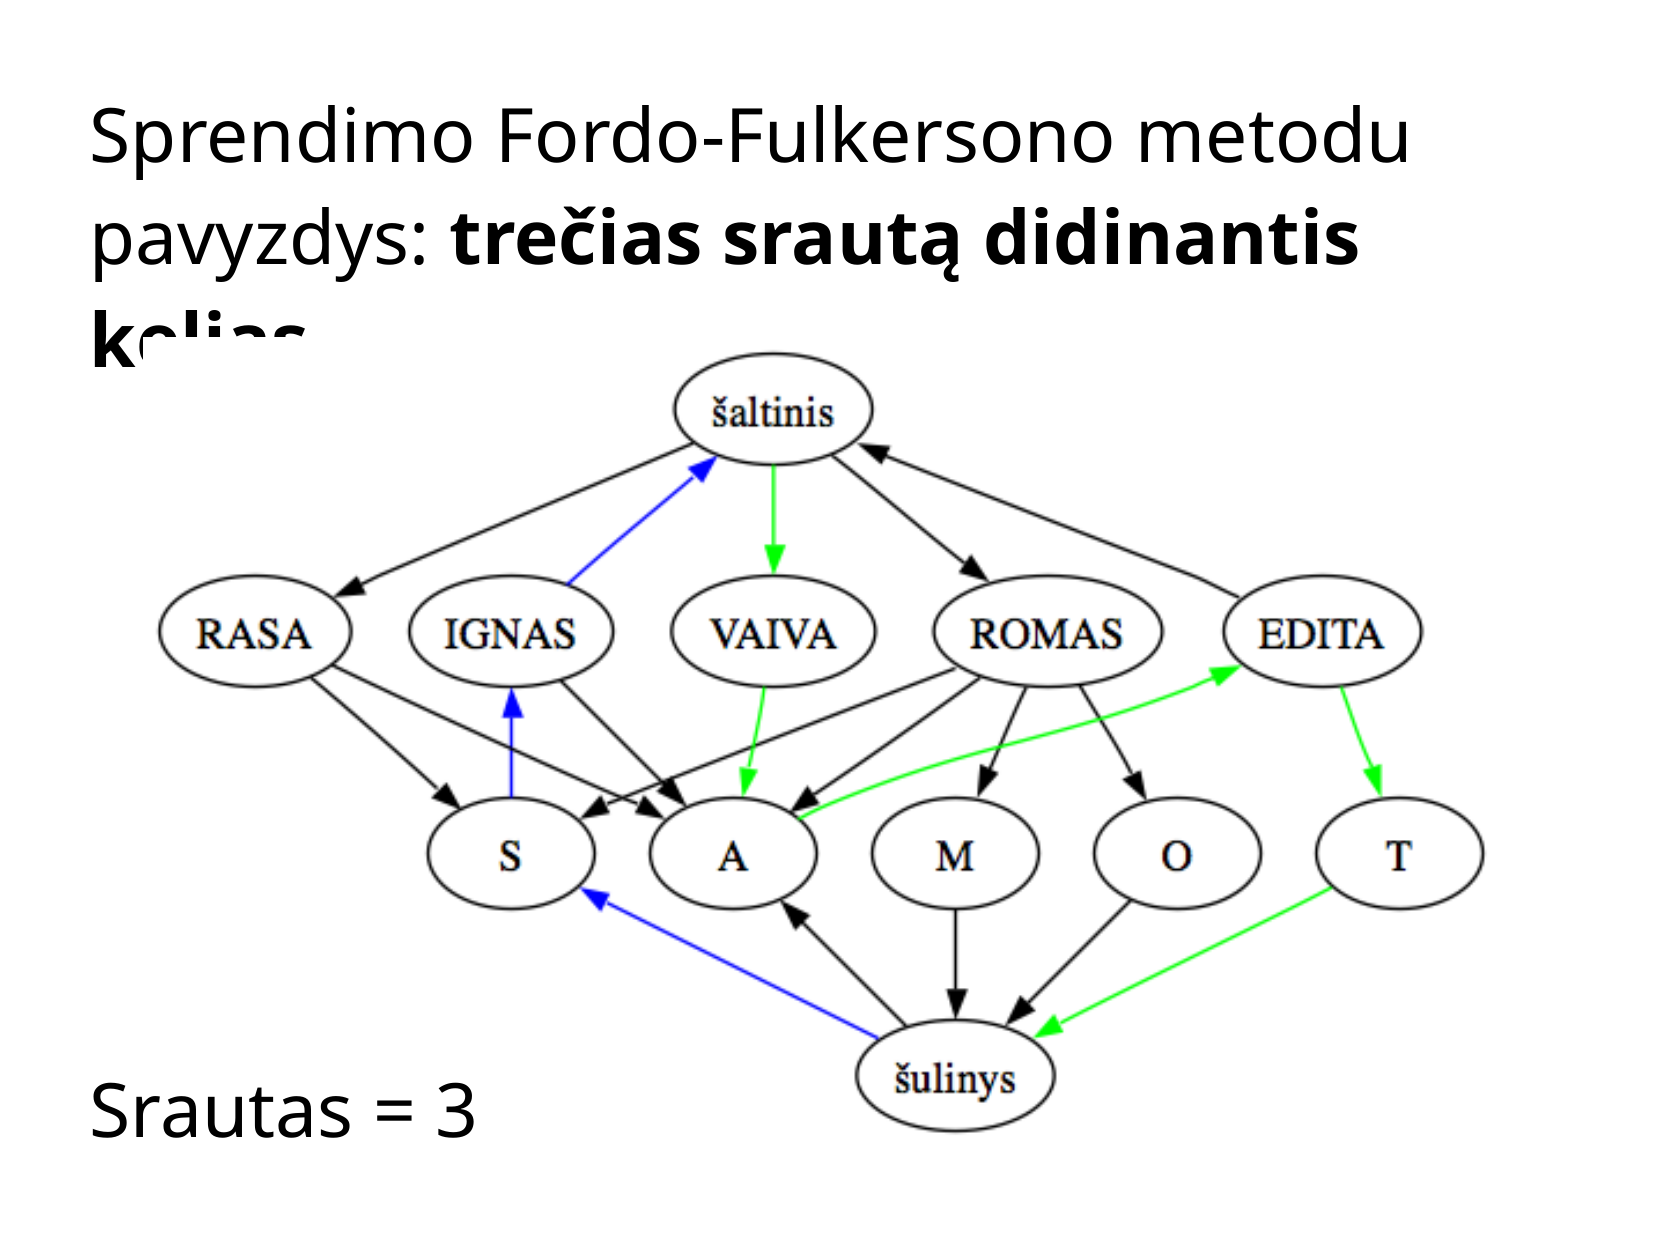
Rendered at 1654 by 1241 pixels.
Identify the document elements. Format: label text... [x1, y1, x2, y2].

picture [143, 337, 1501, 1149]
text_box Sprendimo Fordo-Fulkersono metodu pavyzdys: trečias srautą didinantis kelias. [75, 75, 1613, 265]
text_box Srautas = 3 [75, 1050, 676, 1153]
